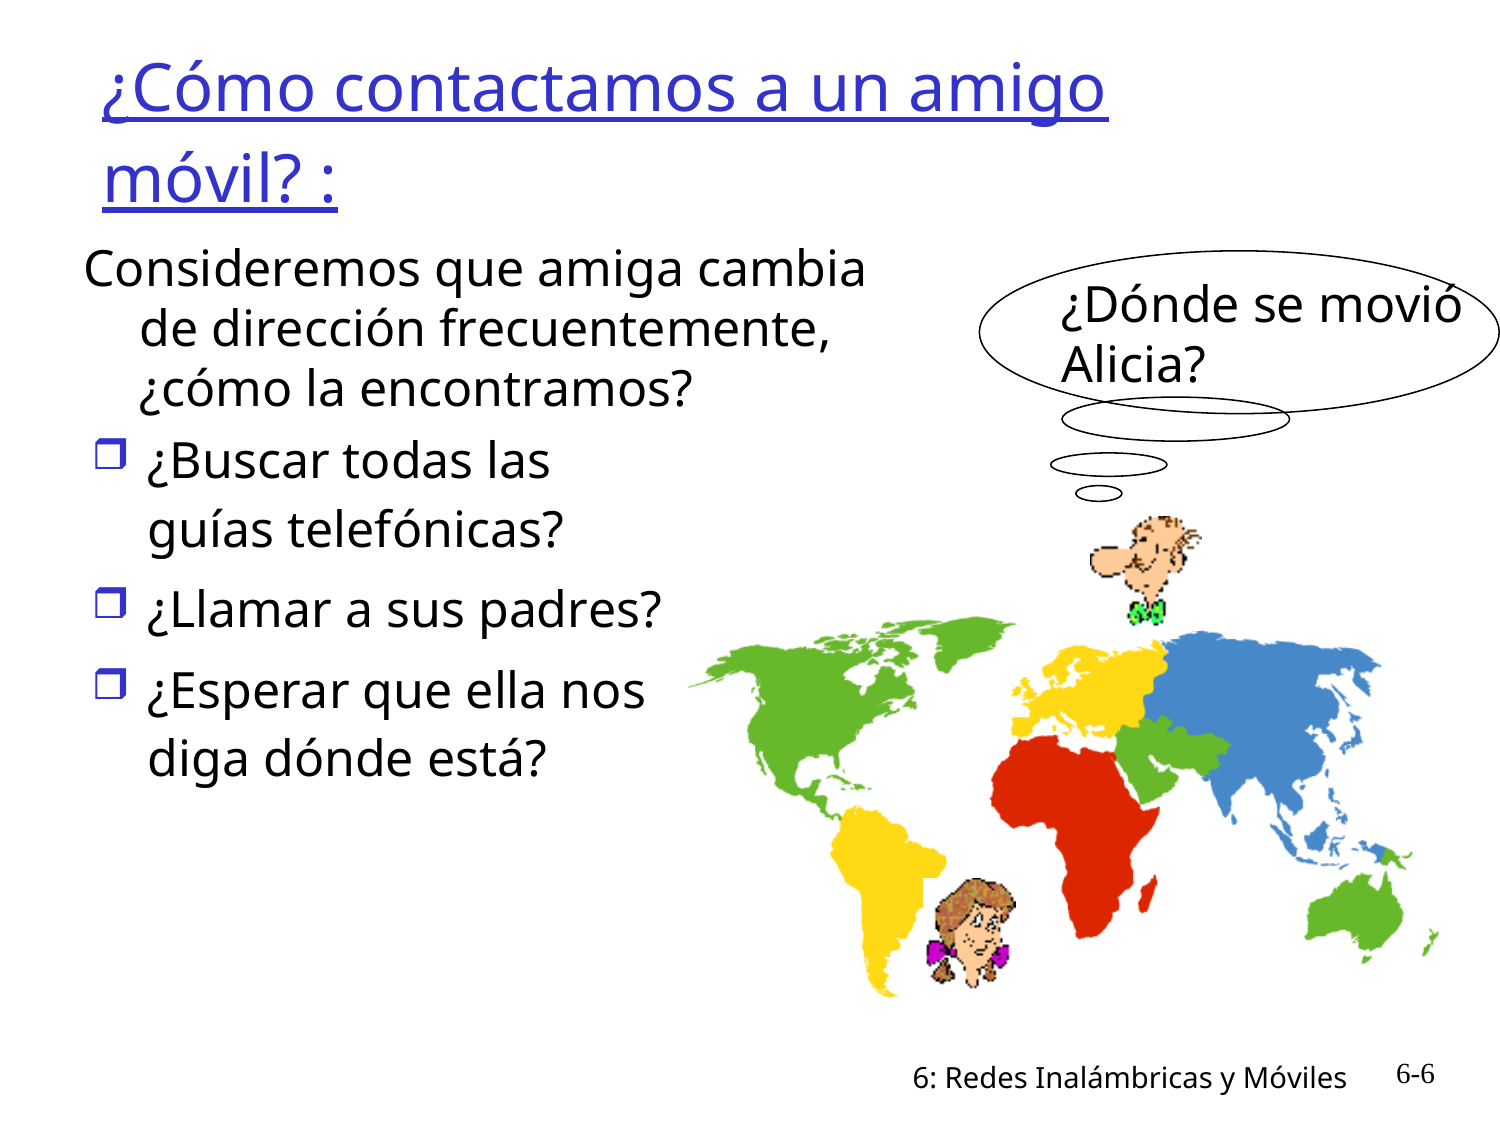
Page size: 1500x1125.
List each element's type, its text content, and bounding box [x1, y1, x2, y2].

picture [666, 516, 1456, 1021]
text_box ¿Dónde se movió Alicia? [1046, 388, 1091, 401]
text_box Consideremos que amiga cambia de dirección frecuentemente, ¿cómo la encontramos? [68, 229, 942, 410]
title ¿Cómo contactamos a un amigo móvil? : [87, 37, 1363, 225]
list ¿Buscar todas las guías telefónicas? ¿Llamar a sus padres? ¿Esperar que ella nos diga dónde está? [77, 417, 705, 824]
text_box ¿Dónde se movió Alicia? [1046, 265, 1481, 401]
text_box ¿Dónde se movió Alicia? [1387, 364, 1481, 401]
text_box ¿Dónde se movió Alicia? [1394, 265, 1481, 300]
